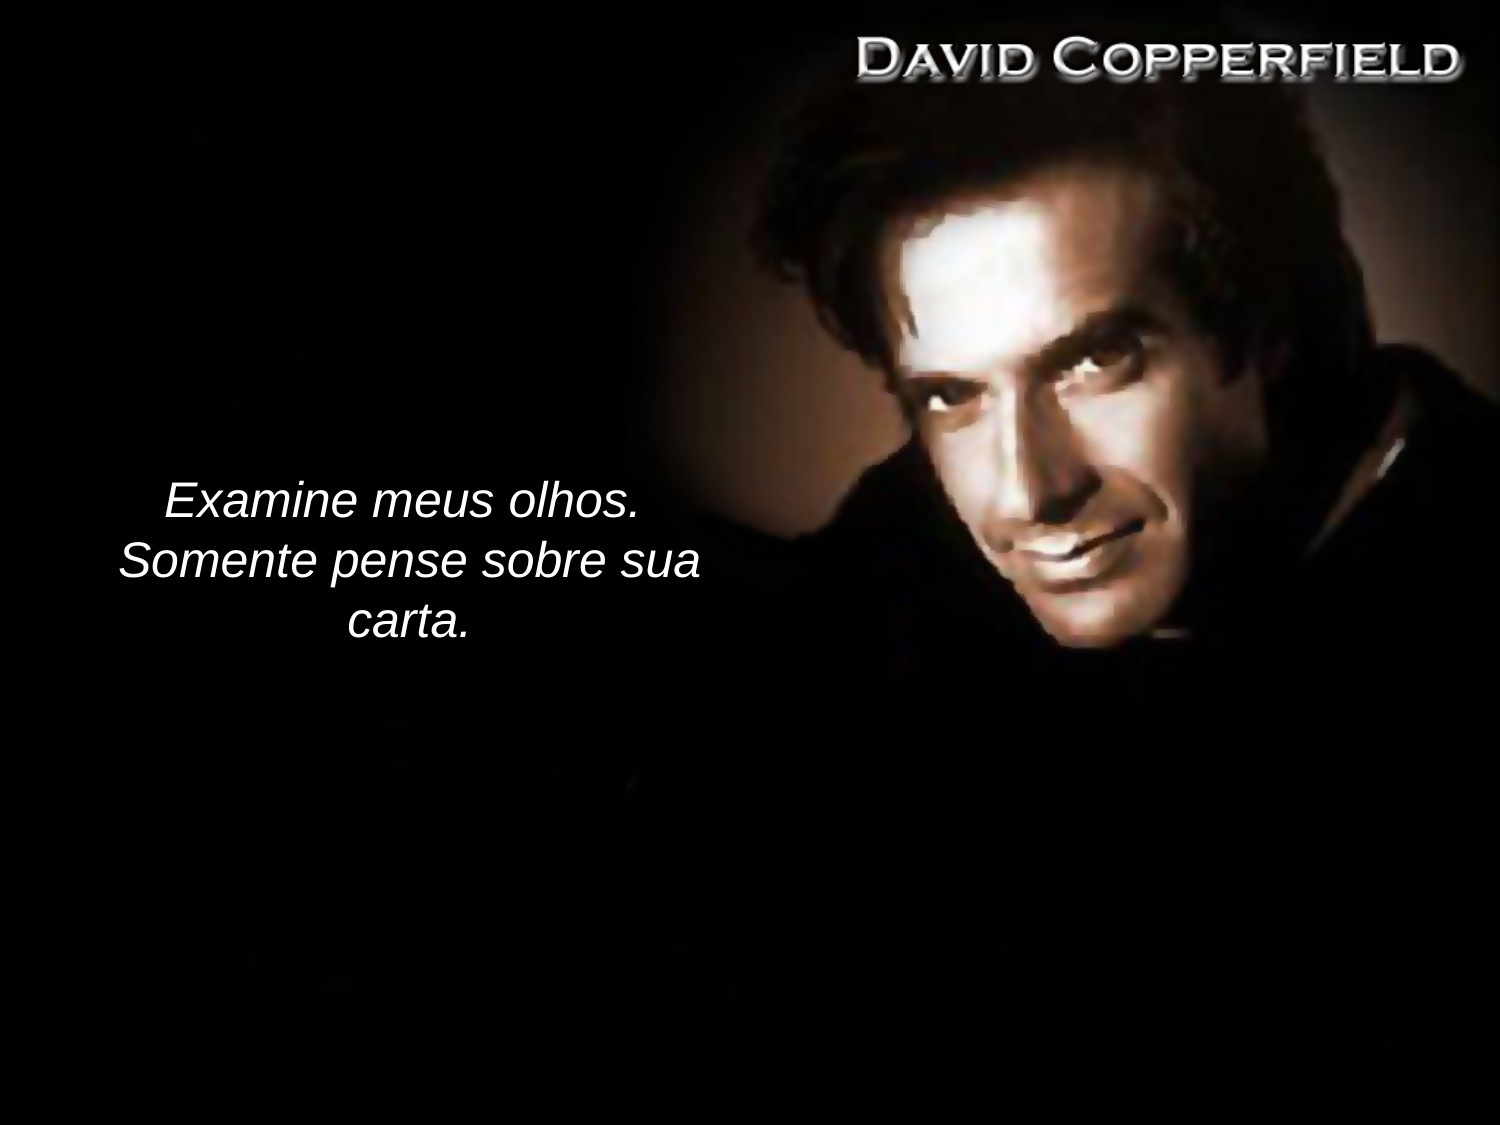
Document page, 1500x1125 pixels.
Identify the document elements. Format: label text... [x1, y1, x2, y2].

text_box Examine meus olhos. Somente pense sobre sua carta. [57, 399, 763, 656]
picture [0, 0, 1500, 1125]
